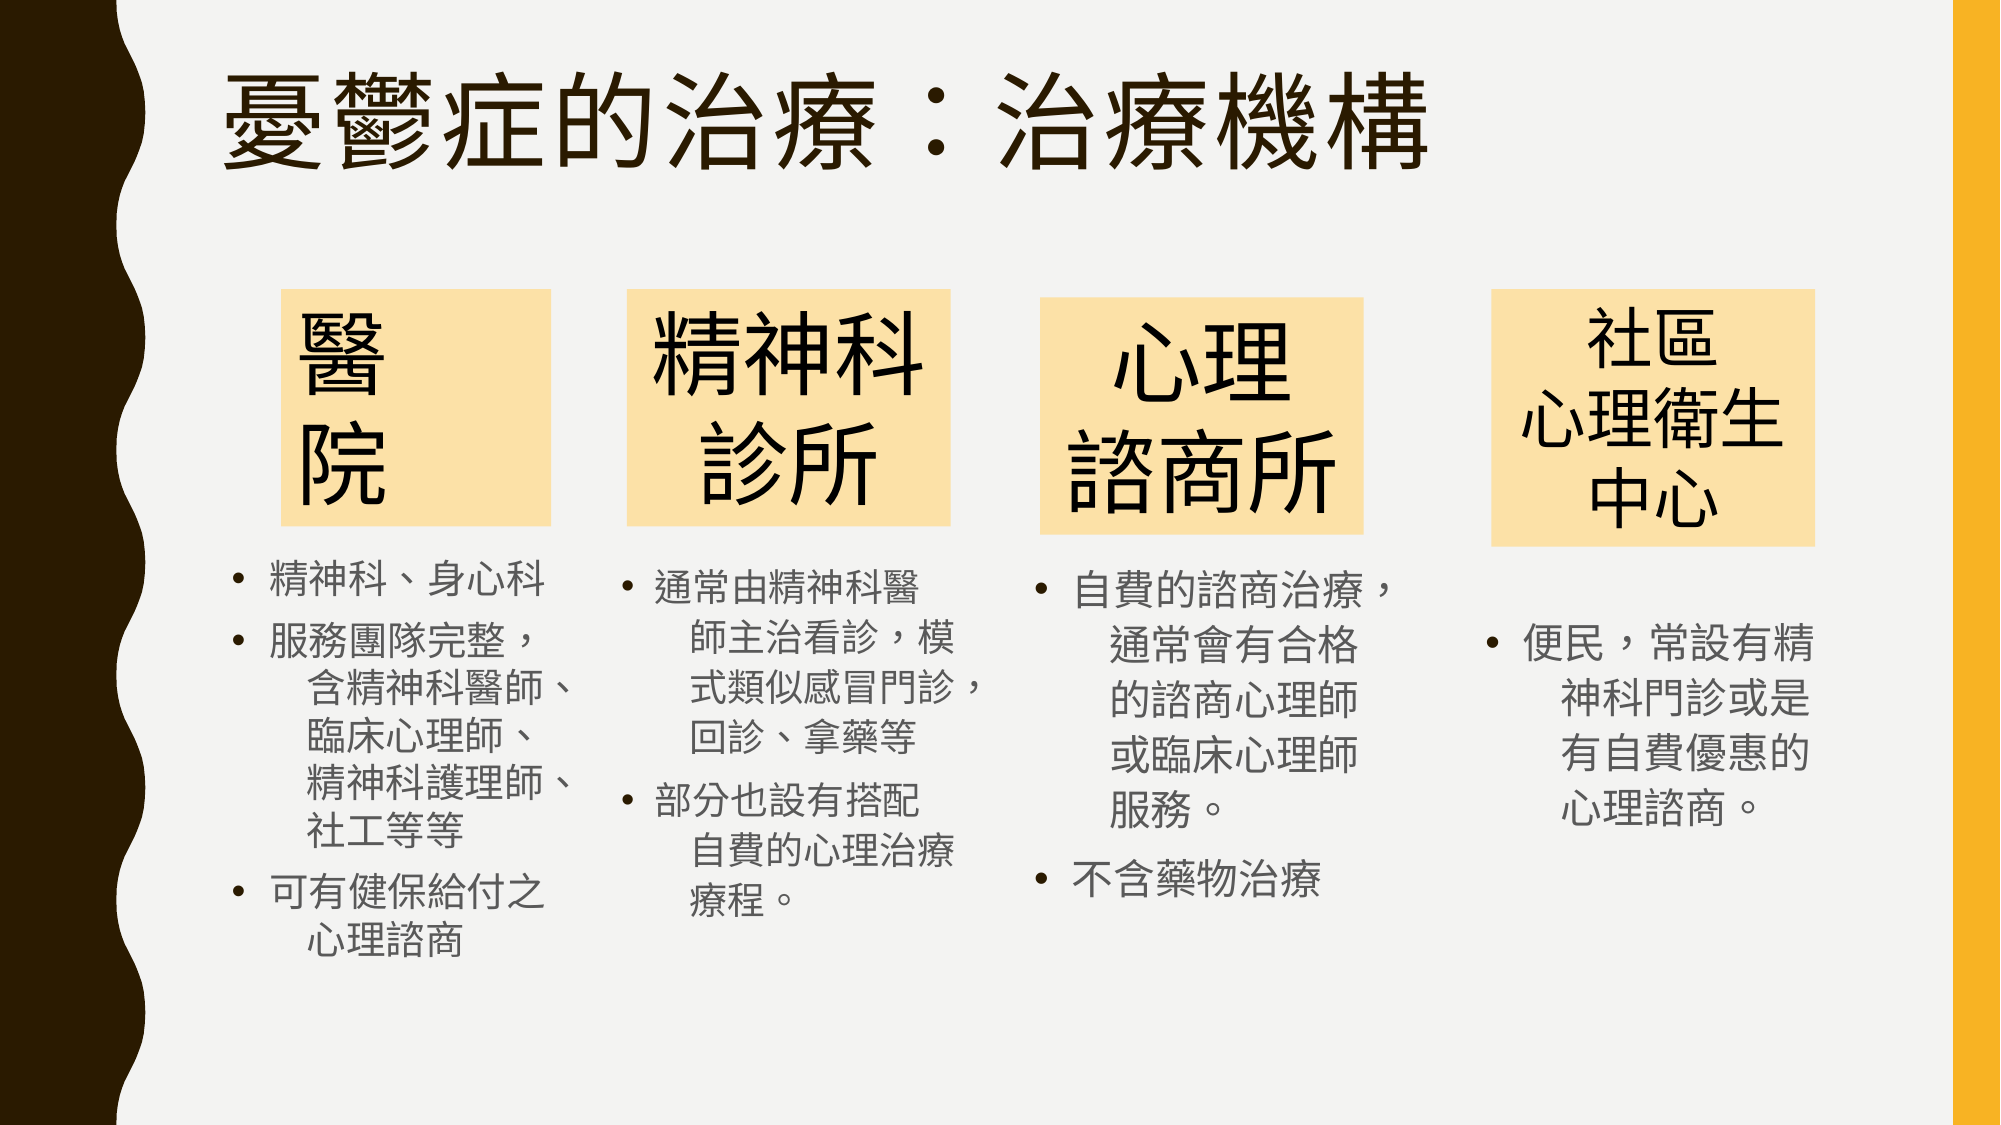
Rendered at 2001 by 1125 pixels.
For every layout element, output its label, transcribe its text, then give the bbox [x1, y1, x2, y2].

text_box 便民，常設有精神科門診或是有自費優惠的心理諮商。 [1470, 604, 1836, 1031]
text_box 心理 諮商所 [1040, 297, 1364, 535]
title 憂鬱症的治療：治療機構 [205, 62, 1876, 308]
text_box 自費的諮商治療，通常會有合格的諮商心理師或臨床心理師服務。 不含藥物治療 [1019, 550, 1385, 978]
text_box 通常由精神科醫師主治看診，模式類似感冒門診，回診、拿藥等 部分也設有搭配自費的心理治療療程。 [605, 550, 972, 978]
text_box 精神科診所 [626, 289, 951, 527]
list 精神科、身心科 服務團隊完整，含精神科醫師、臨床心理師、精神科護理師、社工等等 可有健保給付之心理諮商 [216, 546, 583, 973]
text_box 醫 院 [281, 289, 552, 527]
text_box 社區 心理衛生 中心 [1491, 289, 1816, 547]
